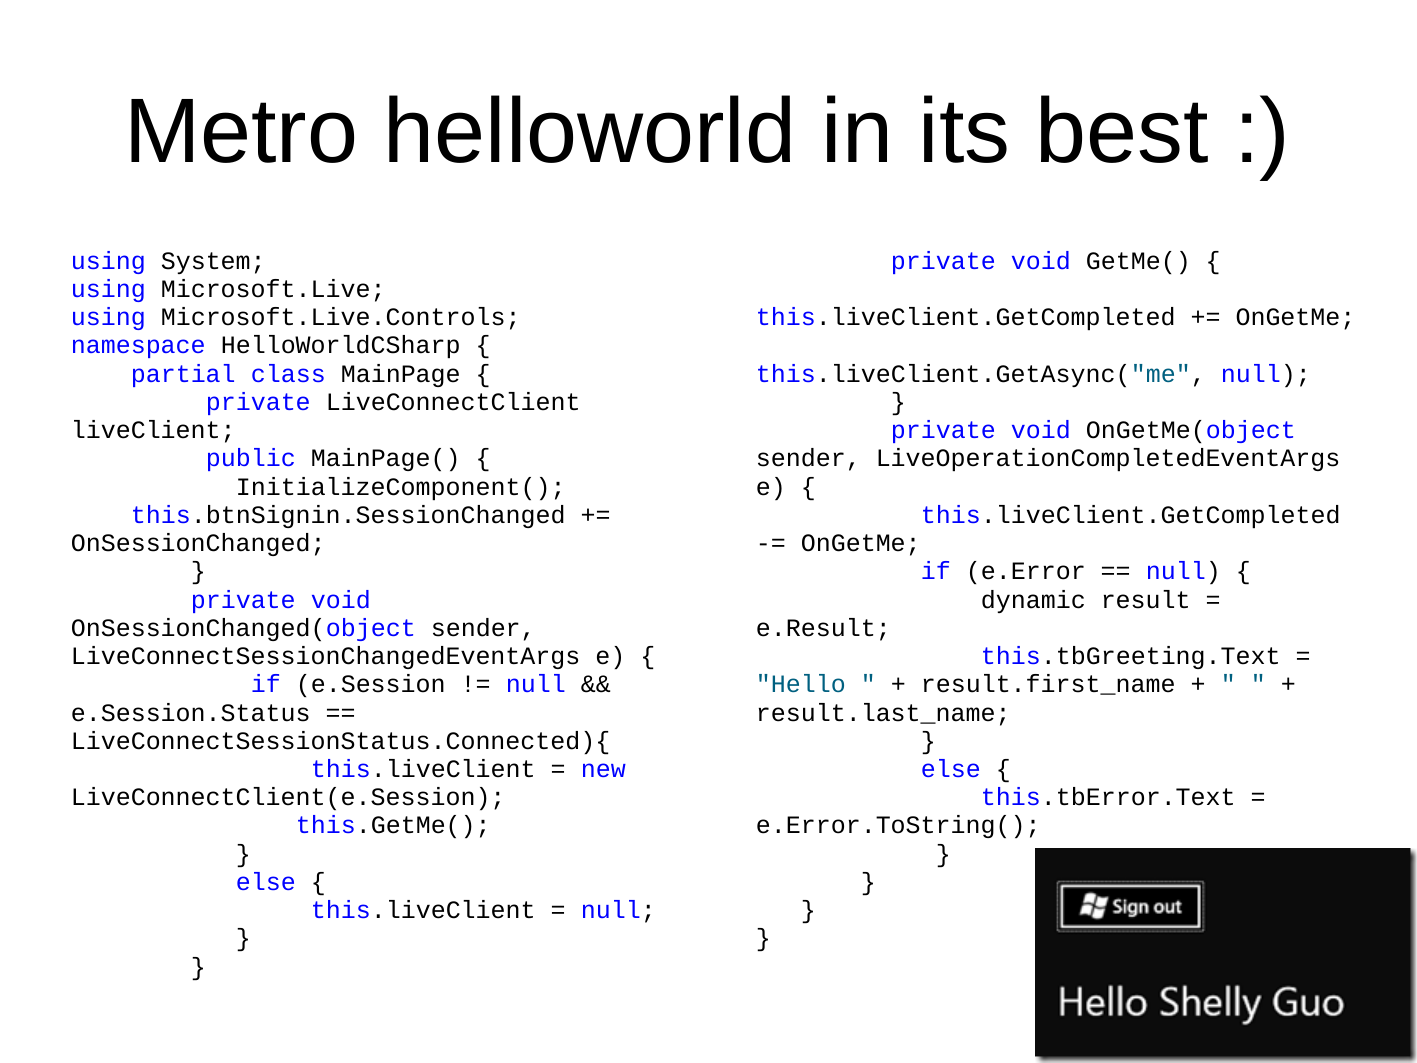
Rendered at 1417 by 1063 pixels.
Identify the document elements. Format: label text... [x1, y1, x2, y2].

list using System; using Microsoft.Live; using Microsoft.Live.Controls; namespace HelloWorldCSharp { partial class MainPage { private LiveConnectClient liveClient; public MainPage() { InitializeComponent(); this.btnSignin.SessionChanged += OnSessionChanged; } private void OnSessionChanged(object sender, LiveConnectSessionChangedEventArgs e) { if (e.Session != null && e.Session.Status == LiveConnectSessionStatus.Connected){ this.liveClient = new LiveConnectClient(e.Session); this.GetMe(); } else { this.liveClient = null; } } [70, 248, 678, 950]
list private void GetMe() { this.liveClient.GetCompleted += OnGetMe; this.liveClient.GetAsync("me", null); } private void OnGetMe(object sender, LiveOperationCompletedEventArgs e) { this.liveClient.GetCompleted -= OnGetMe; if (e.Error == null) { dynamic result = e.Result; this.tbGreeting.Text = "Hello " + result.first_name + " " + result.last_name; } else { this.tbError.Text = e.Error.ToString(); } } } } [755, 248, 1363, 950]
title Metro helloworld in its best :) [70, 42, 1346, 220]
picture [1035, 848, 1417, 1063]
